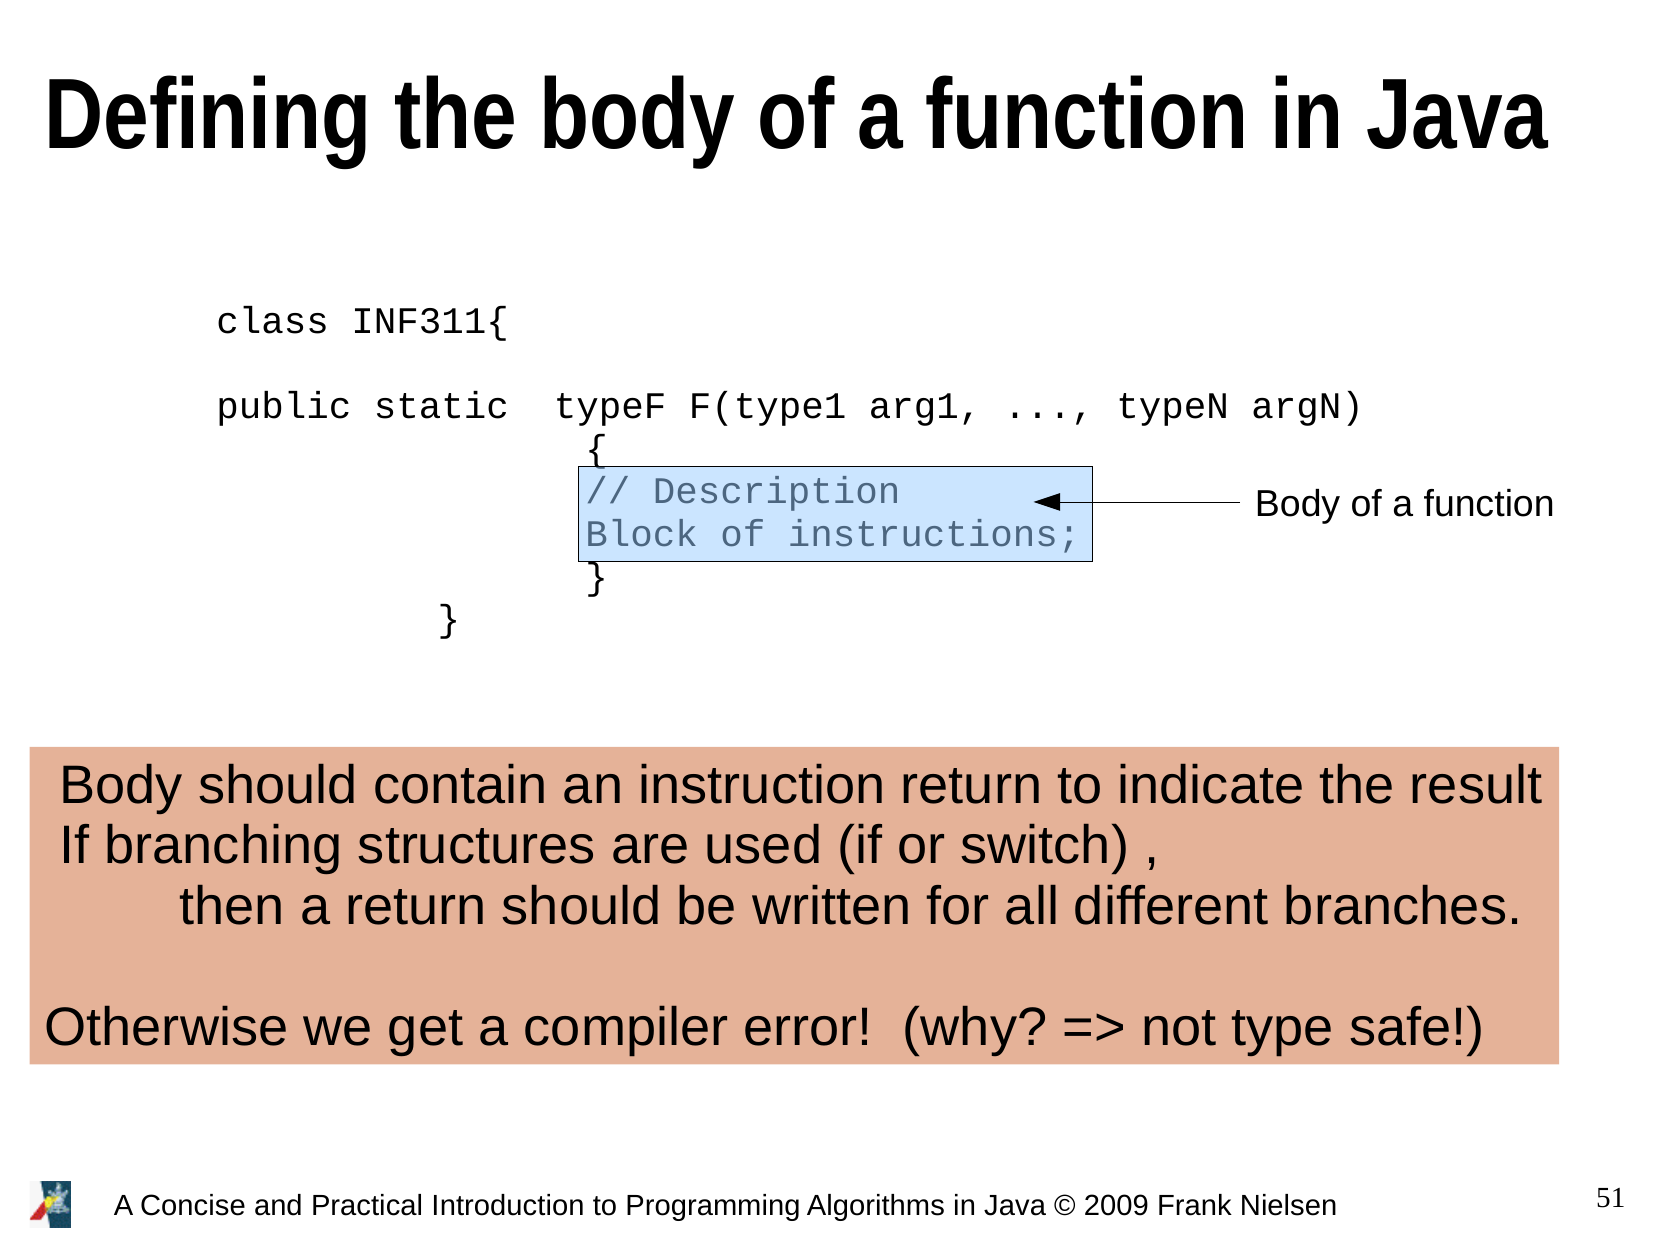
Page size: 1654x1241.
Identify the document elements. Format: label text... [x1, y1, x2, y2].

text_box Body of a function [1240, 474, 1570, 532]
picture [29, 1181, 71, 1228]
text_box [578, 466, 1093, 562]
text_box Body should contain an instruction return to indicate the result If branching structures are used (if or switch) , then a return should be written for all different branches. Otherwise we get a compiler error! (why? => not type safe!) [29, 746, 1560, 1065]
text_box Defining the body of a function in Java [29, 48, 1565, 178]
text_box class INF311{ public static typeF F(type1 arg1, ..., typeN argN) { // Description Block of instructions; } } [201, 295, 1379, 629]
